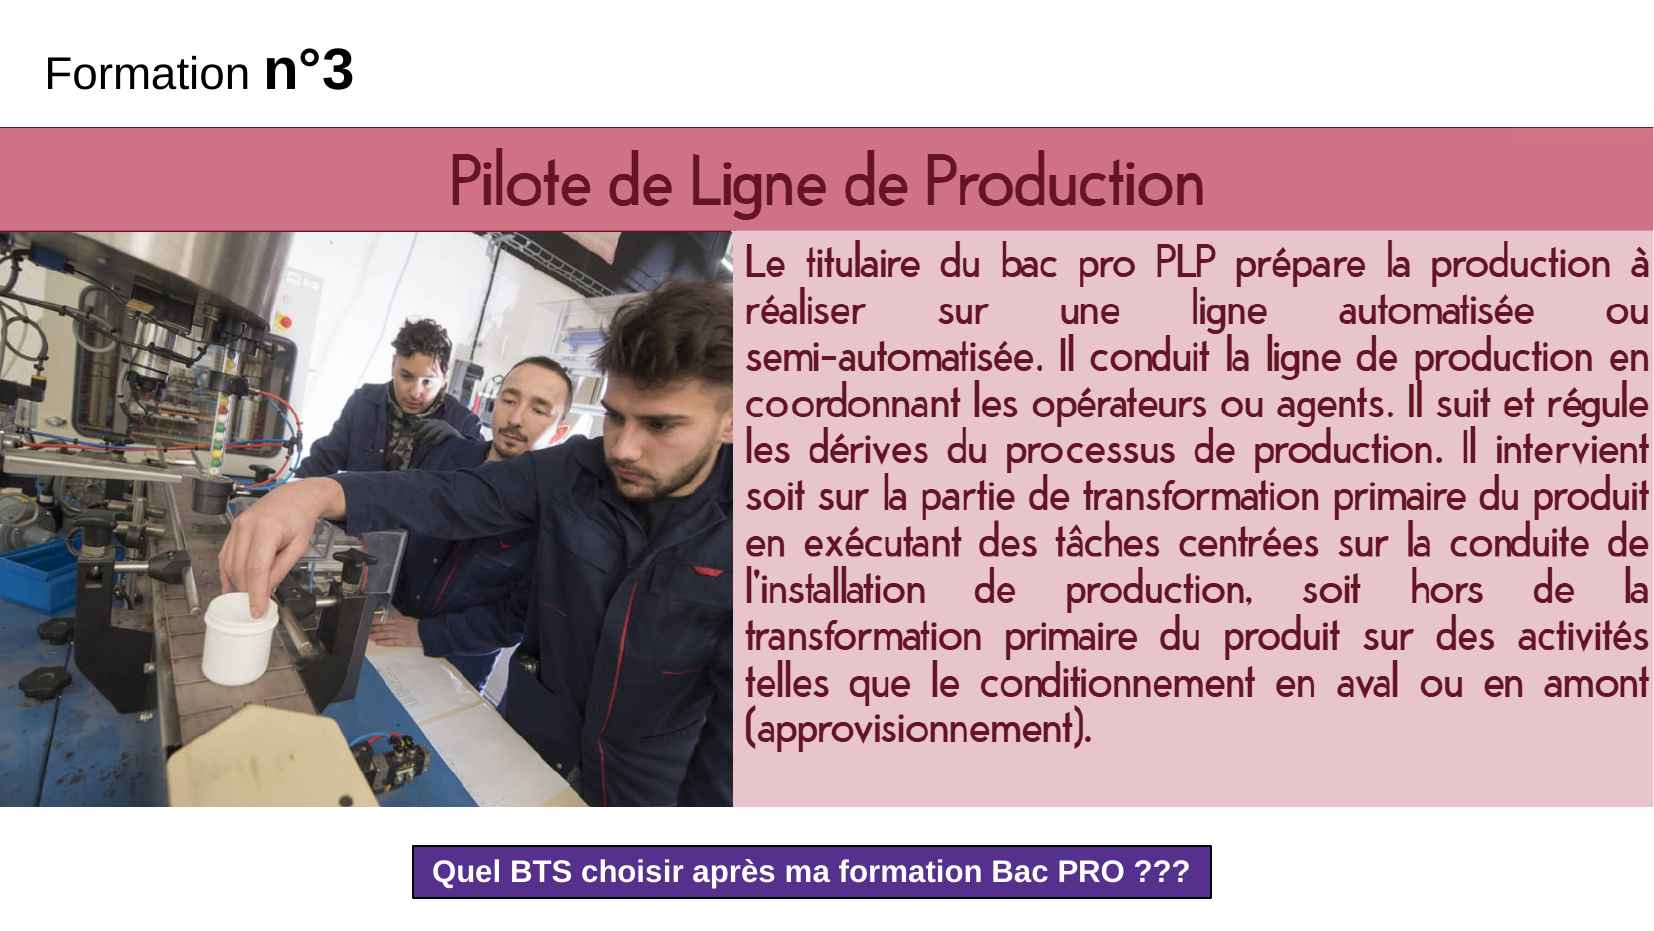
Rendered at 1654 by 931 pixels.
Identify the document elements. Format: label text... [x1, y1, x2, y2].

text_box Quel BTS choisir après ma formation Bac PRO ??? [413, 846, 1211, 898]
text_box Formation n°3 [29, 29, 473, 110]
picture [0, 127, 1654, 807]
